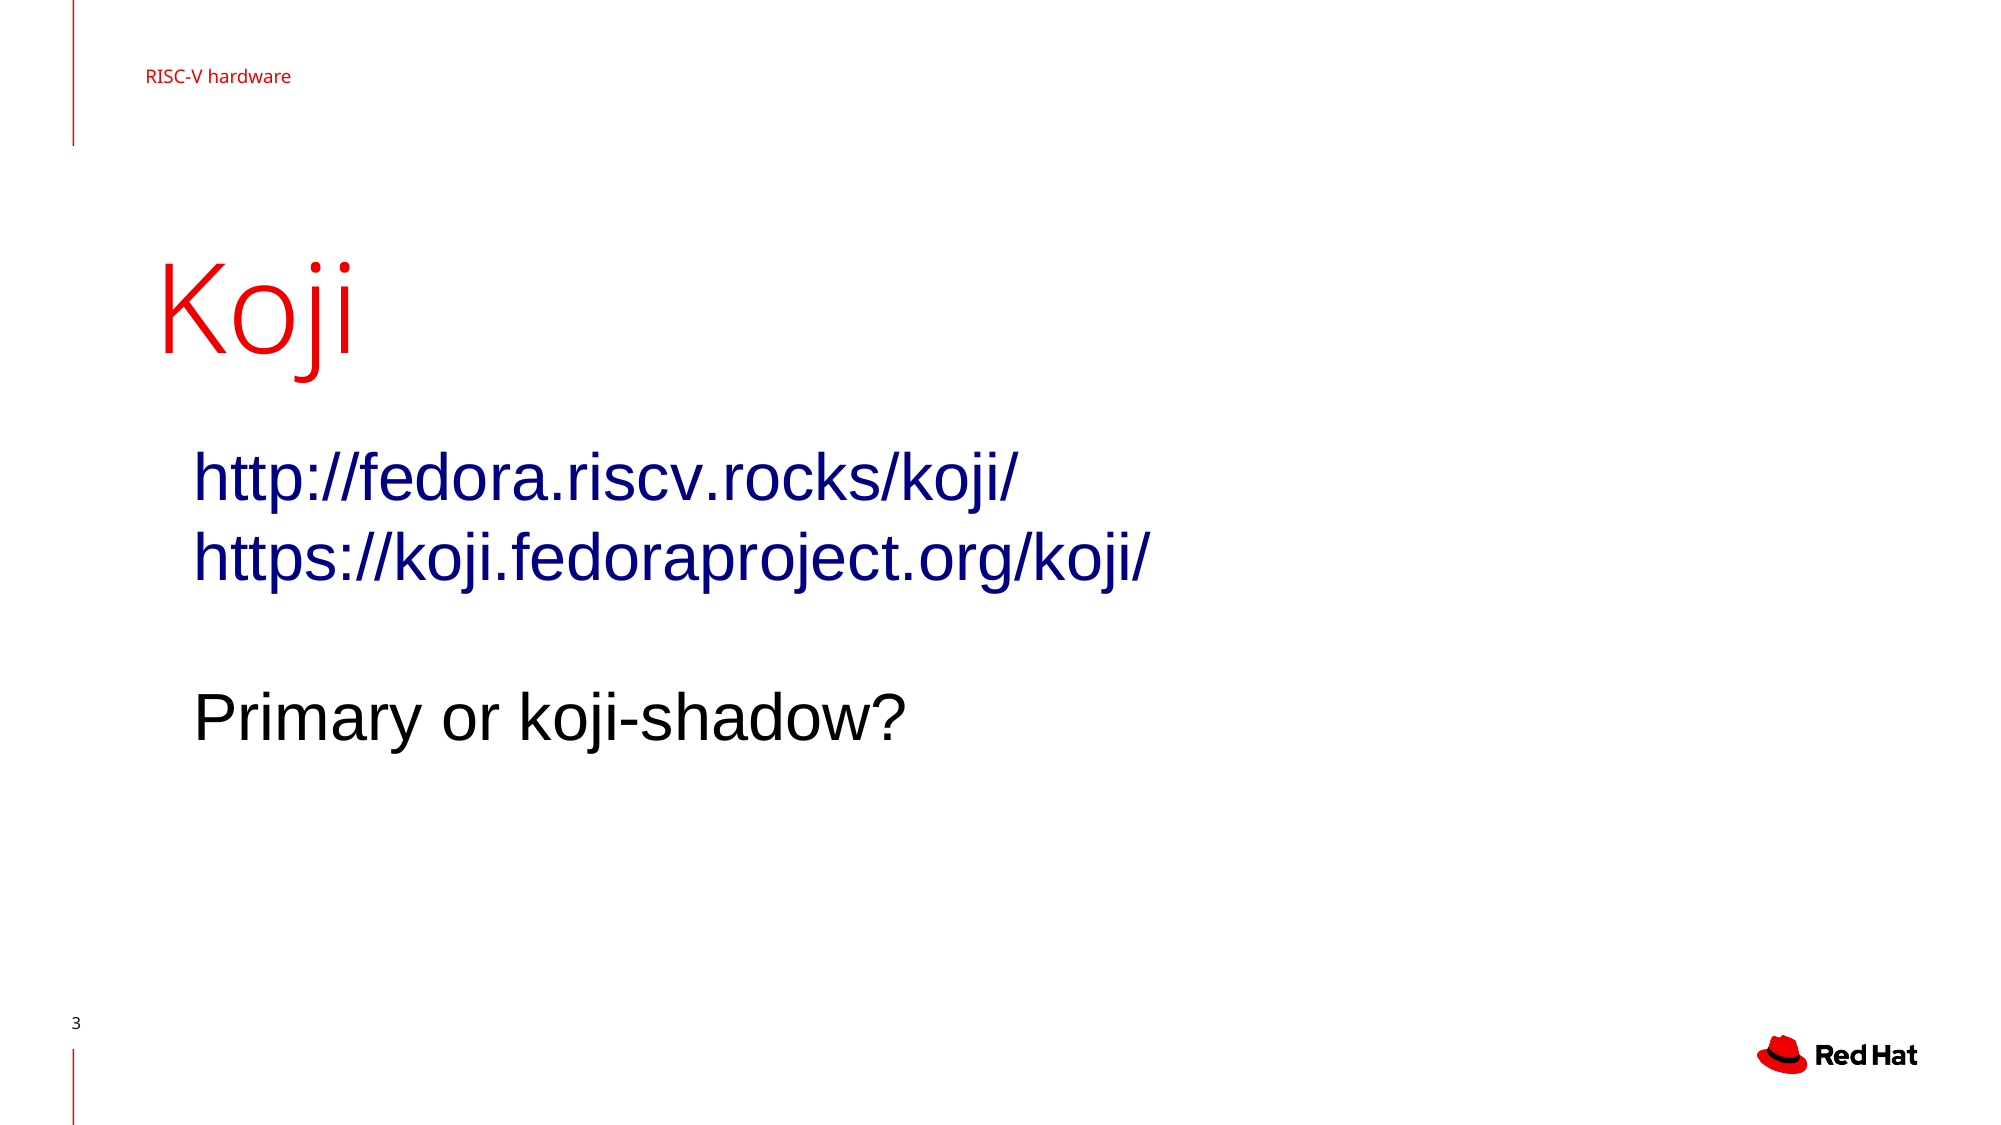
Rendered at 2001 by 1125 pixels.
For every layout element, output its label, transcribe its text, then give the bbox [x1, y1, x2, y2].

text_box RISC-V hardware [73, 9, 918, 144]
picture [1757, 1035, 1918, 1074]
text_box http://fedora.riscv.rocks/koji/ https://koji.fedoraproject.org/koji/ Primary or koji-shadow? [178, 426, 1759, 761]
title Koji [81, 213, 1747, 427]
